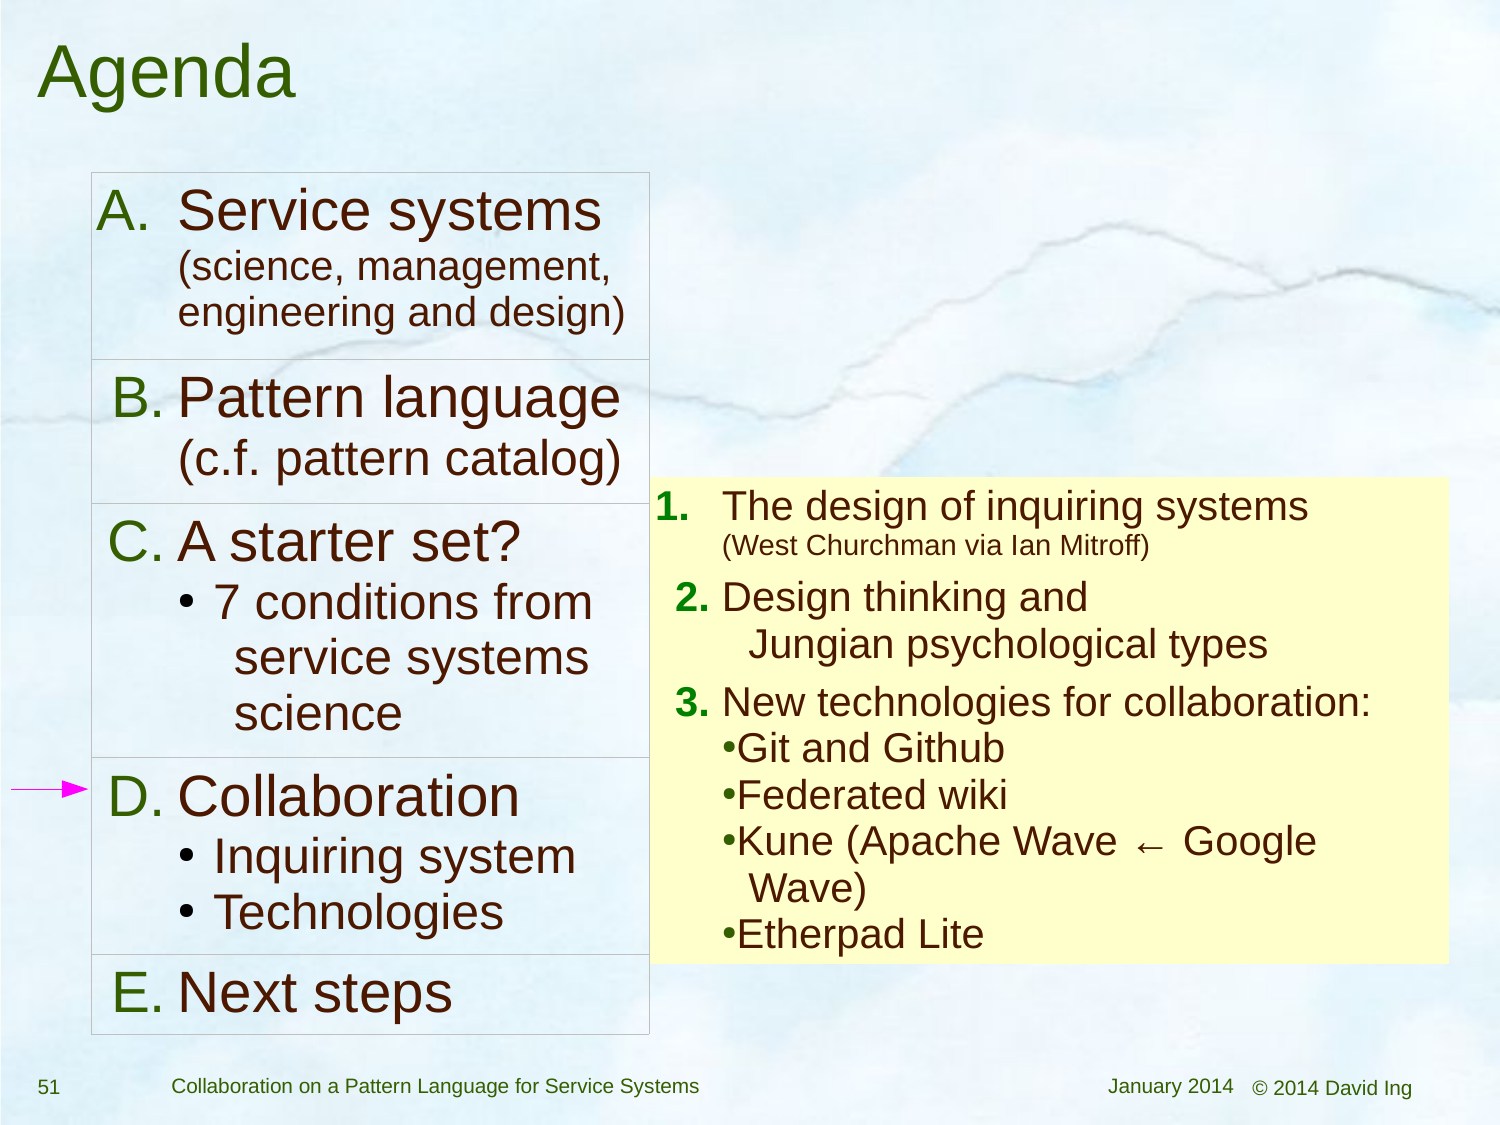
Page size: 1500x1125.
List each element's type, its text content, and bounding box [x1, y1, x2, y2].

table_cell 3. [650, 673, 716, 964]
table_cell Collaboration Inquiring system Technologies [172, 758, 649, 954]
table_cell Pattern language (c.f. pattern catalog) [172, 360, 649, 503]
title Agenda [37, 37, 1463, 152]
table_cell D. [92, 758, 172, 954]
table_cell 2. [650, 568, 716, 673]
table_cell Next steps [172, 955, 649, 1034]
table_header A. [92, 173, 172, 359]
table_cell Design thinking and Jungian psychological types [716, 568, 1449, 673]
table_header Service systems (science, management, engineering and design) [172, 173, 649, 359]
table_cell A starter set? 7 conditions from service systems science [172, 504, 649, 757]
table_cell New technologies for collaboration: Git and Github Federated wiki Kune (Apache Wave ← Google Wave) Etherpad Lite [716, 673, 1449, 964]
table_cell E. [92, 955, 172, 1034]
table_cell B. [92, 360, 172, 503]
table_header 1. [650, 477, 716, 568]
picture [0, 0, 1500, 1125]
table_cell C. [92, 504, 172, 757]
table_header The design of inquiring systems (West Churchman via Ian Mitroff) [716, 477, 1449, 568]
